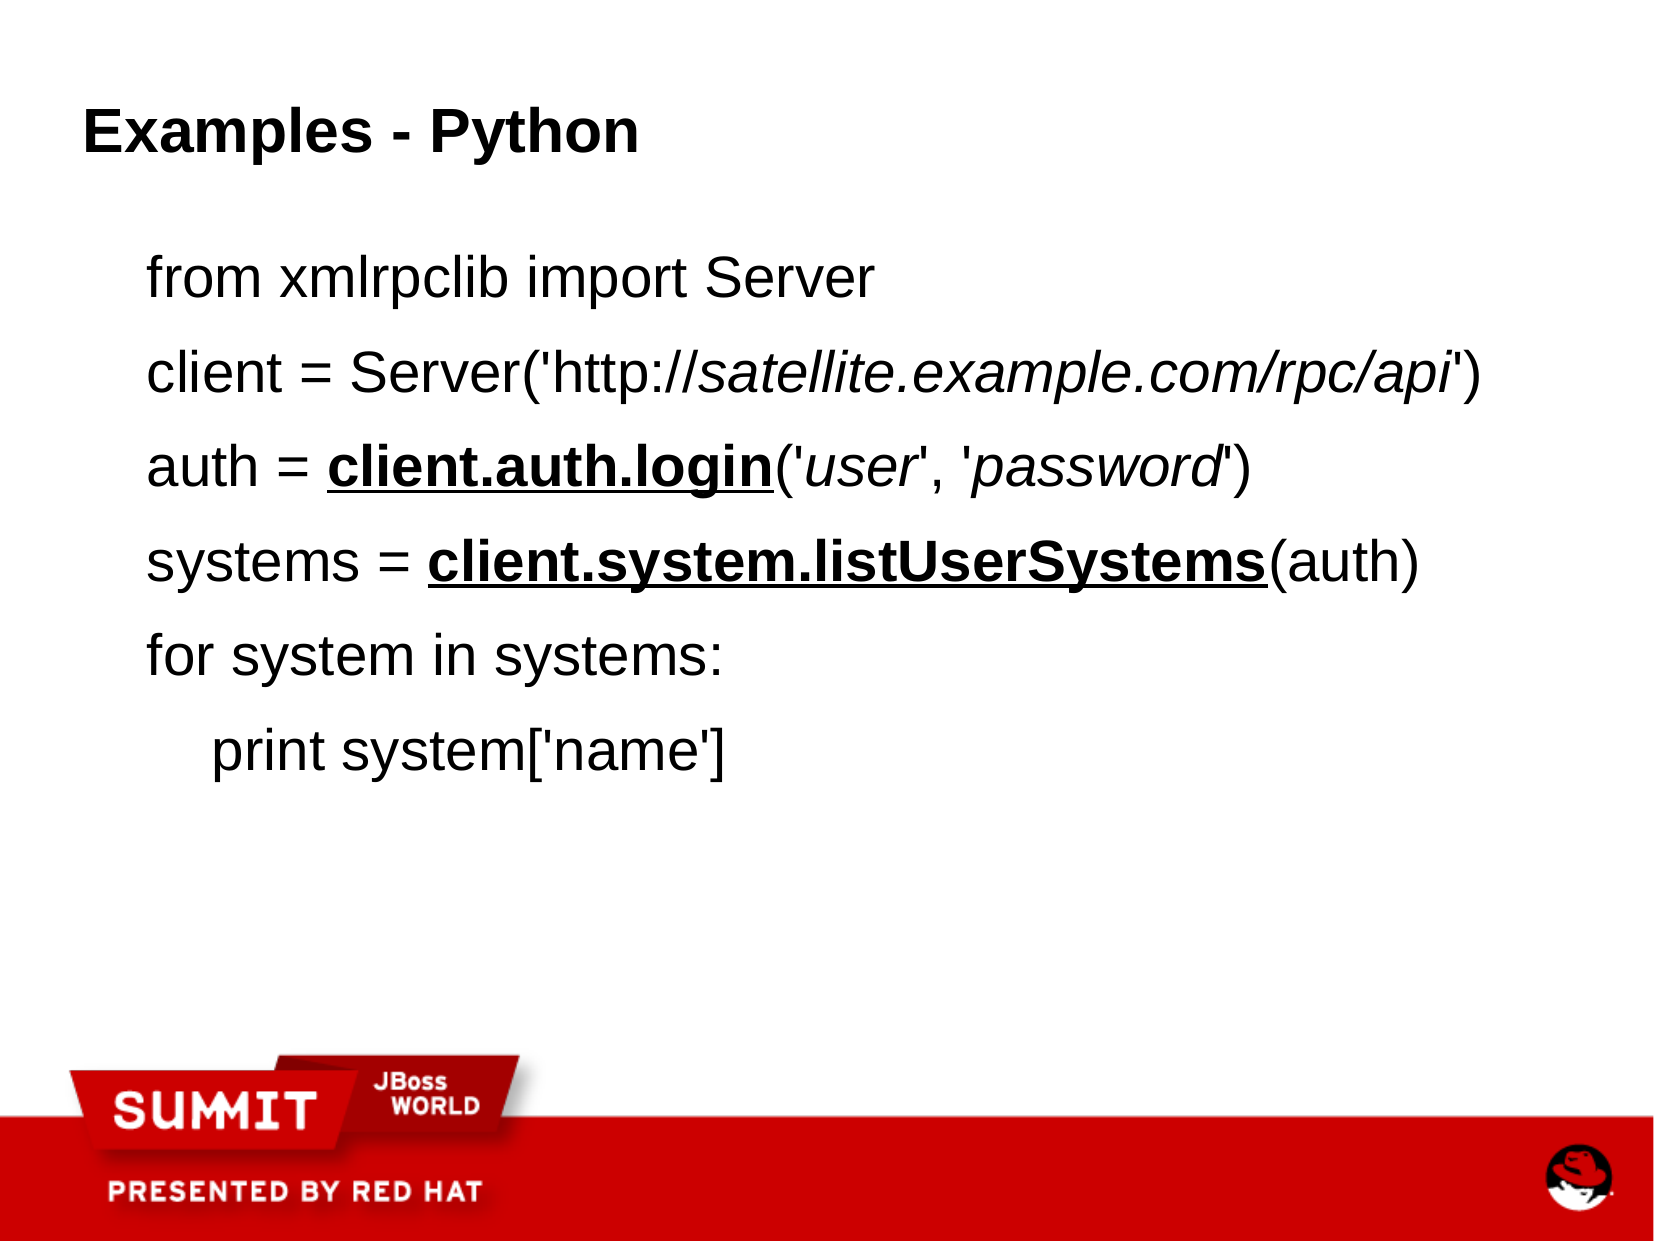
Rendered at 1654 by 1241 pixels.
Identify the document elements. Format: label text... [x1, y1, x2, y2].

list from xmlrpclib import Server client = Server('http://satellite.example.com/rpc/api') auth = client.auth.login('user', 'password') systems = client.system.listUserSystems(auth) for system in systems: print system['name'] [86, 244, 1576, 1024]
picture [0, 1043, 1654, 1241]
title Examples - Python [82, 45, 1571, 218]
